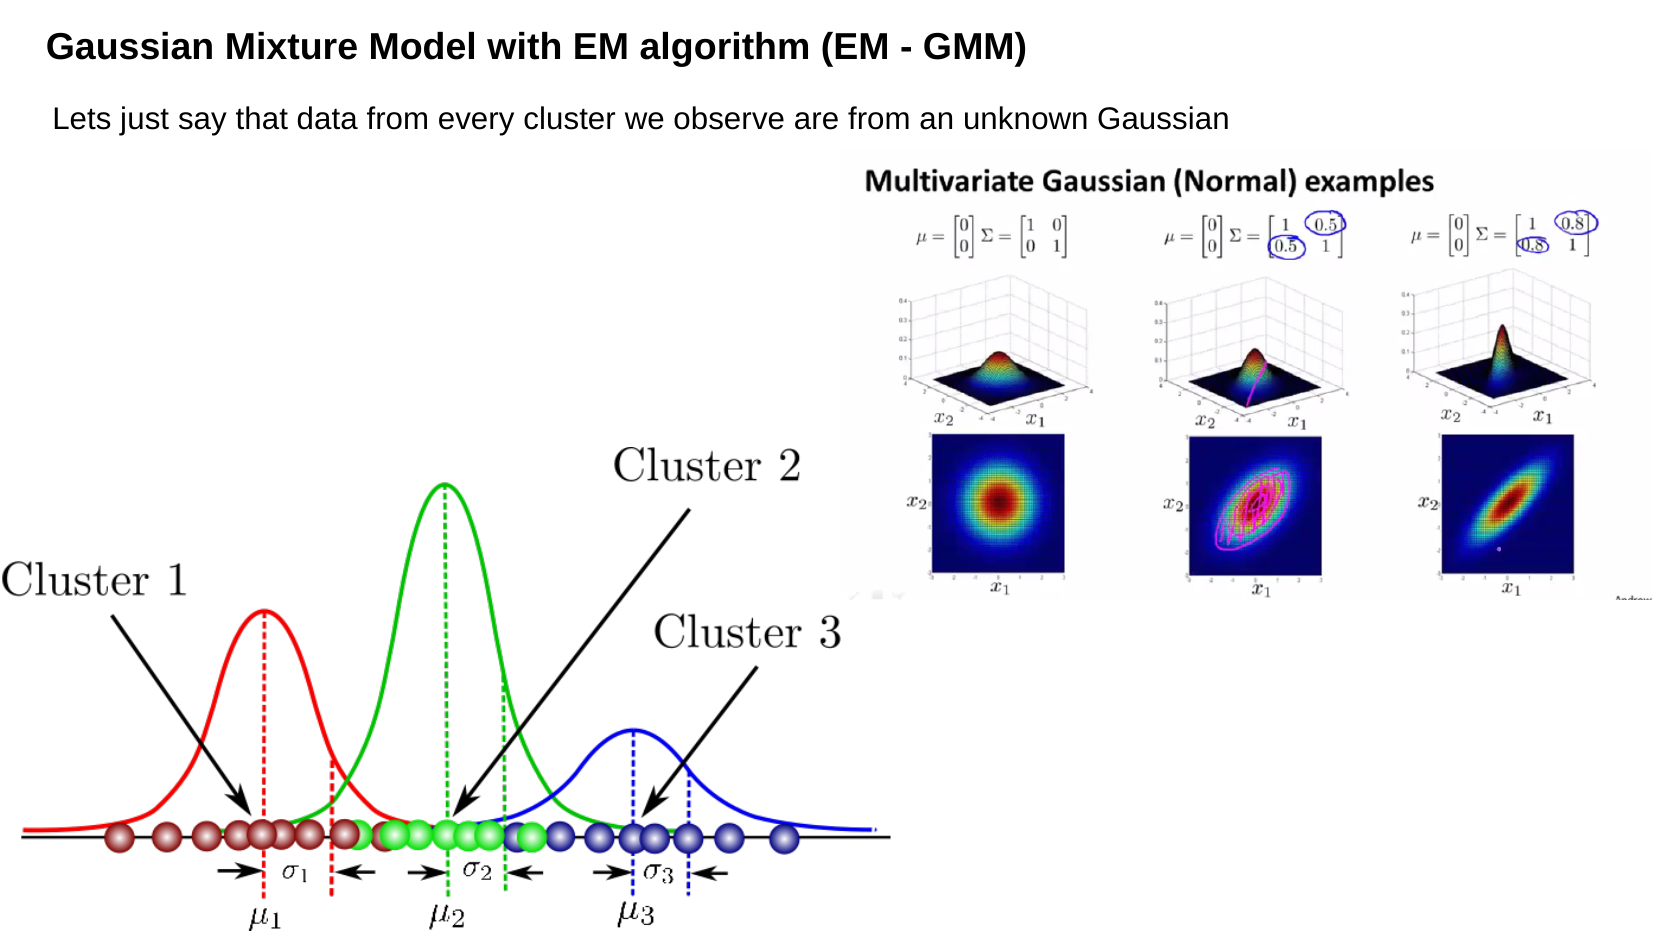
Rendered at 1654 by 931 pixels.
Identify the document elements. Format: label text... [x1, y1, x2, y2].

picture [0, 148, 1654, 931]
text_box Lets just say that data from every cluster we observe are from an unknown Gaussian [37, 94, 1248, 152]
text_box Gaussian Mixture Model with EM algorithm (EM - GMM) [31, 18, 1501, 76]
